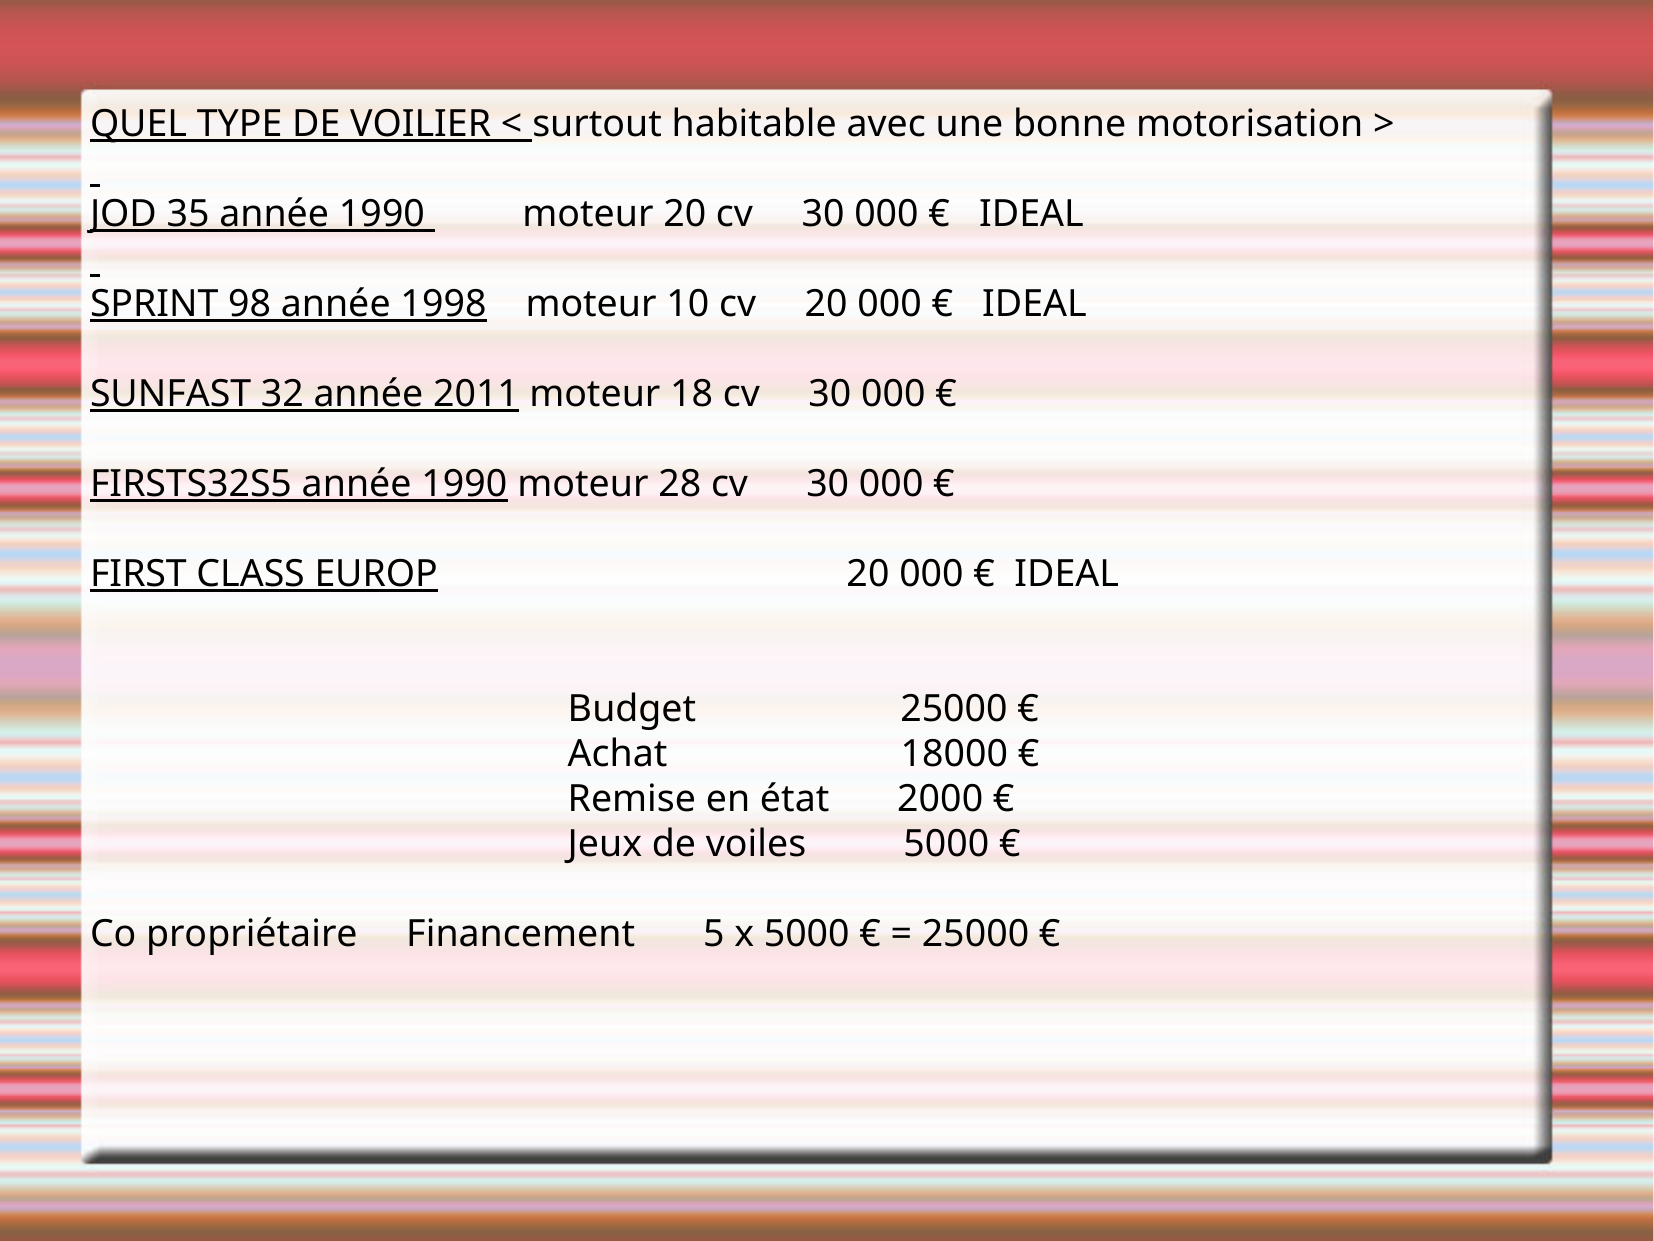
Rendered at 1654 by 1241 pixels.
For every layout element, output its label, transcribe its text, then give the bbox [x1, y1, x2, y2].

list QUEL TYPE DE VOILIER < surtout habitable avec une bonne motorisation > JOD 35 année 1990 moteur 20 cv 30 000 € IDEAL SPRINT 98 année 1998 moteur 10 cv 20 000 € IDEAL SUNFAST 32 année 2011 moteur 18 cv 30 000 € FIRSTS32S5 année 1990 moteur 28 cv 30 000 € FIRST CLASS EUROP 20 000 € IDEAL Budget 25000 € Achat 18000 € Remise en état 2000 € Jeux de voiles 5000 € Co propriétaire Financement 5 x 5000 € = 25000 € [90, 98, 1612, 1192]
picture [0, 0, 1654, 1241]
